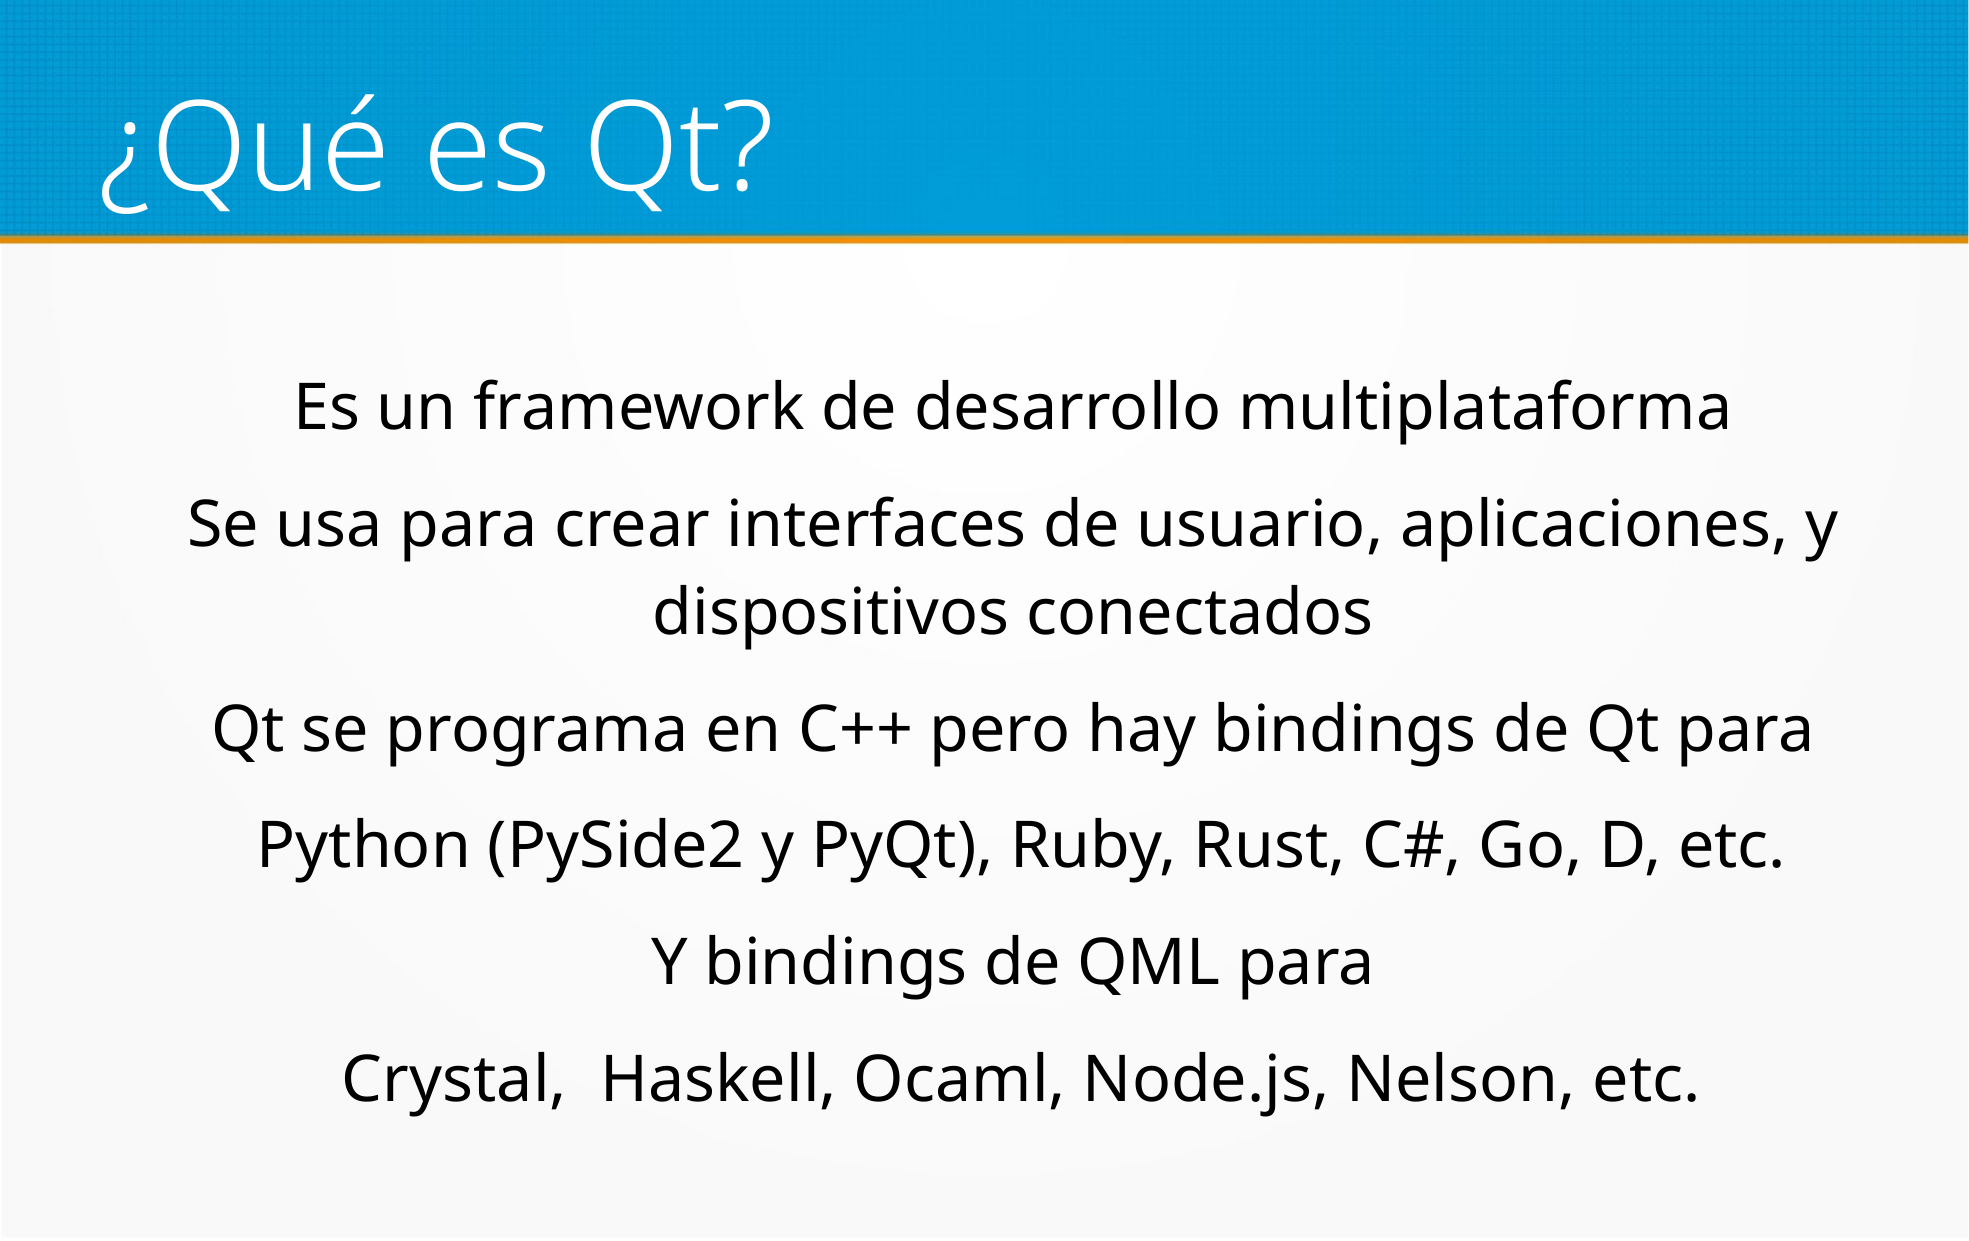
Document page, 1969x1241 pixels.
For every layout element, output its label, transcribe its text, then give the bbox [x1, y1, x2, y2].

list Es un framework de desarrollo multiplataforma Se usa para crear interfaces de usuario, aplicaciones, y dispositivos conectados Qt se programa en C++ pero hay bindings de Qt para Python (PySide2 y PyQt), Ruby, Rust, C#, Go, D, etc. Y bindings de QML para Crystal, Haskell, Ocaml, Node.js, Nelson, etc. [98, 360, 1861, 1126]
title ¿Qué es Qt? [98, 19, 1870, 227]
picture [0, 233, 1969, 1241]
